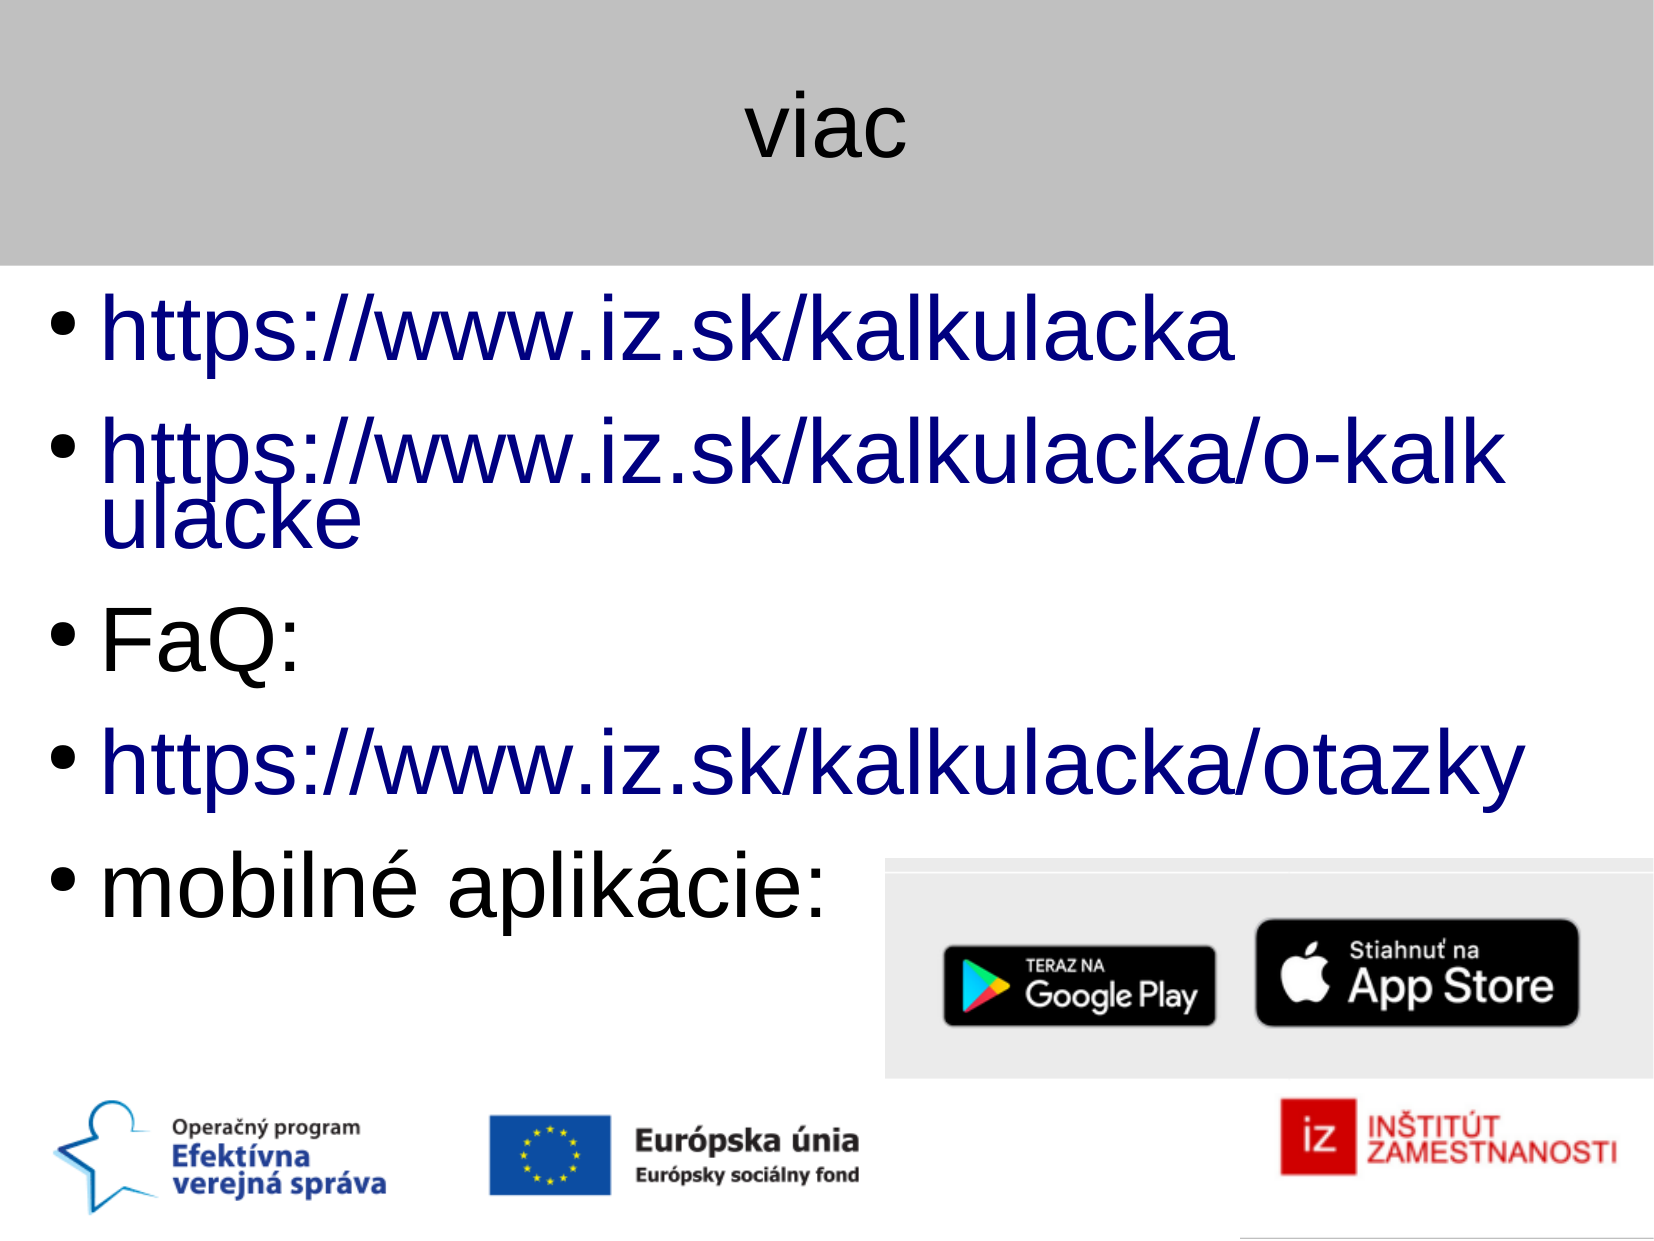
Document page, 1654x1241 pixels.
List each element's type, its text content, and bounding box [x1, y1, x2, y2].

picture [29, 1130, 886, 1241]
list https://www.iz.sk/kalkulacka https://www.iz.sk/kalkulacka/o-kalkulacke FaQ: https://www.iz.sk/kalkulacka/otazky mobilné aplikácie: [29, 295, 1533, 1130]
title viac [88, 29, 1565, 237]
picture [885, 858, 1654, 1241]
